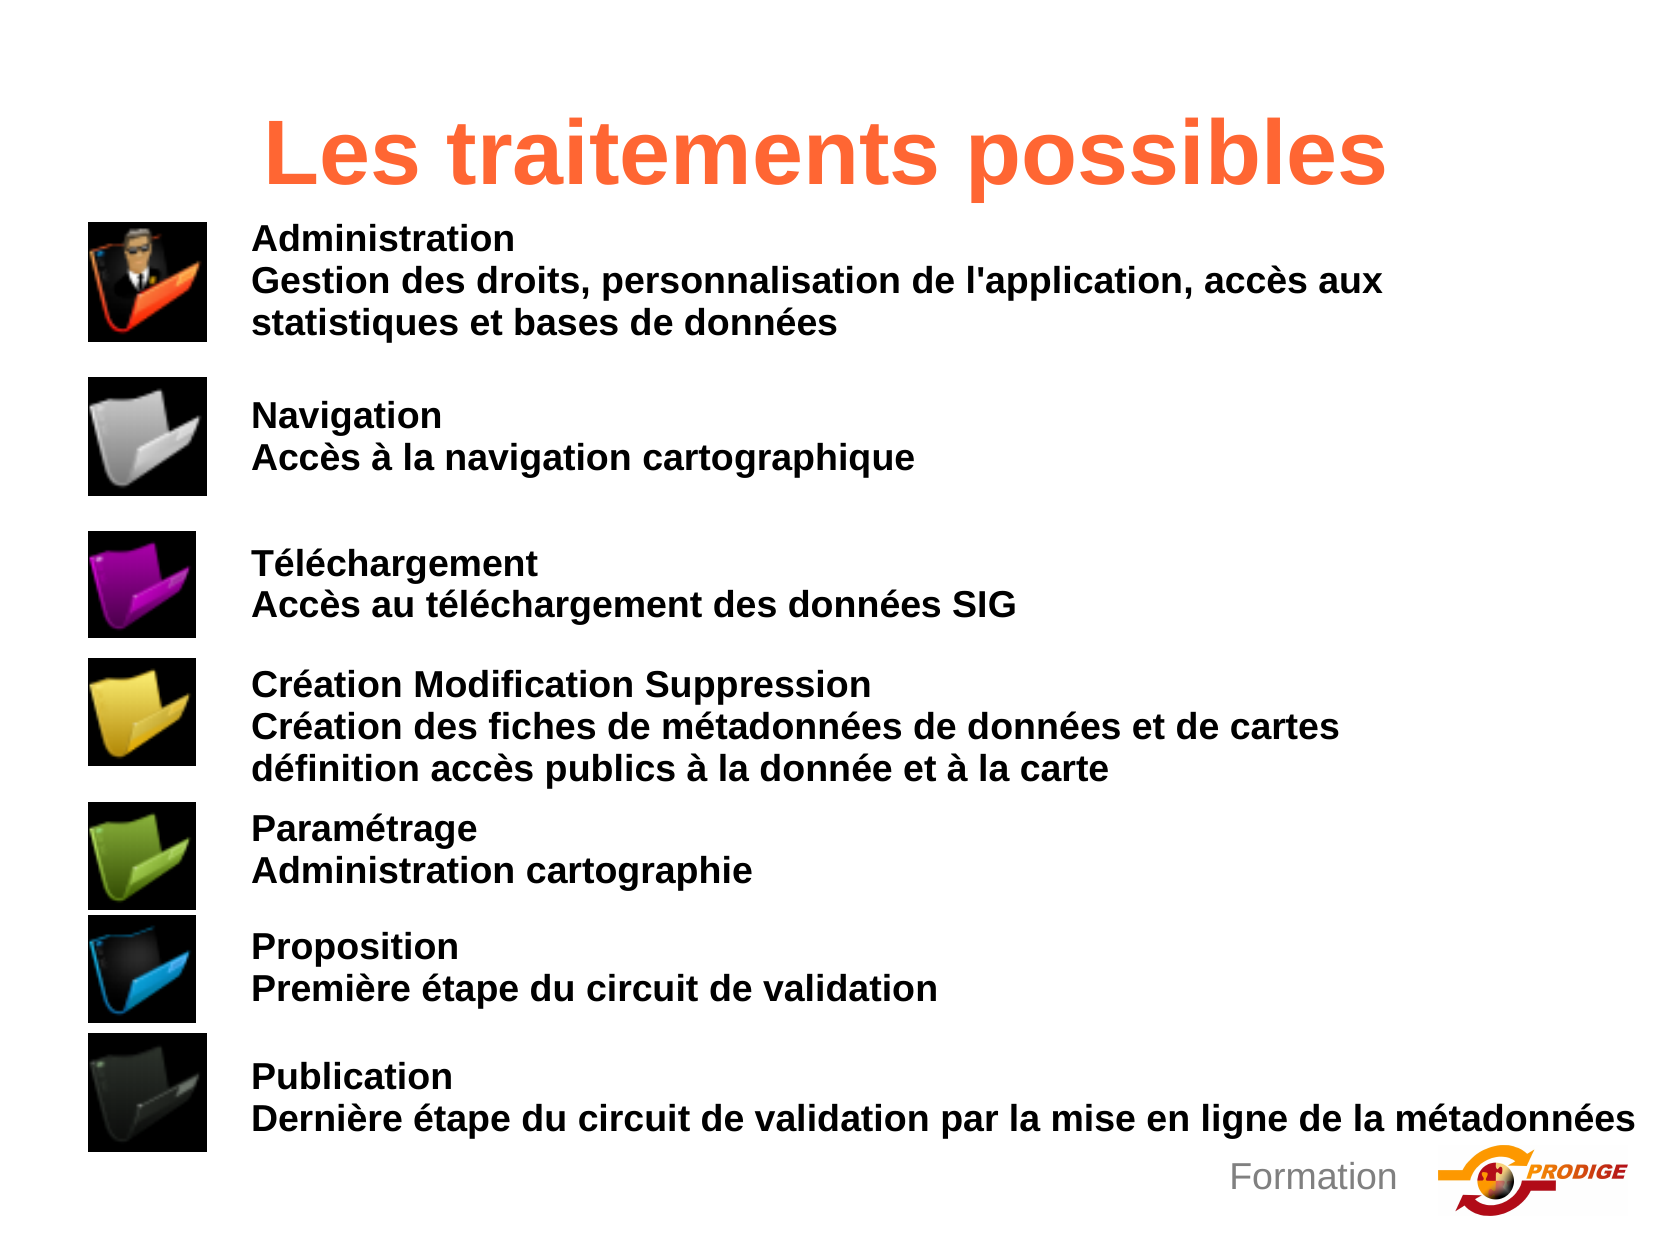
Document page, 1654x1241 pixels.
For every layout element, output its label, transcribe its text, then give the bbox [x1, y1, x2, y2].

picture [88, 802, 196, 910]
text_box Proposition Première étape du circuit de validation [236, 918, 953, 1020]
text_box Navigation Accès à la navigation cartographique [236, 386, 1359, 499]
picture [88, 531, 196, 639]
picture [88, 222, 207, 342]
text_box Création Modification Suppression Création des fiches de métadonnées de données et de cartes définition accès publics à la donnée et à la carte [236, 655, 1489, 801]
picture [88, 377, 207, 497]
picture [88, 1033, 207, 1152]
title Les traitements possibles [82, 49, 1571, 257]
text_box Publication Dernière étape du circuit de validation par la mise en ligne de la métadonnées [236, 1048, 1652, 1150]
picture [88, 915, 196, 1023]
text_box Téléchargement Accès au téléchargement des données SIG [236, 534, 1511, 647]
picture [1438, 1150, 1628, 1216]
picture [88, 658, 196, 766]
text_box Paramétrage Administration cartographie [236, 801, 1123, 913]
text_box Administration Gestion des droits, personnalisation de l'application, accès aux statistiques et bases de données [236, 209, 1492, 355]
